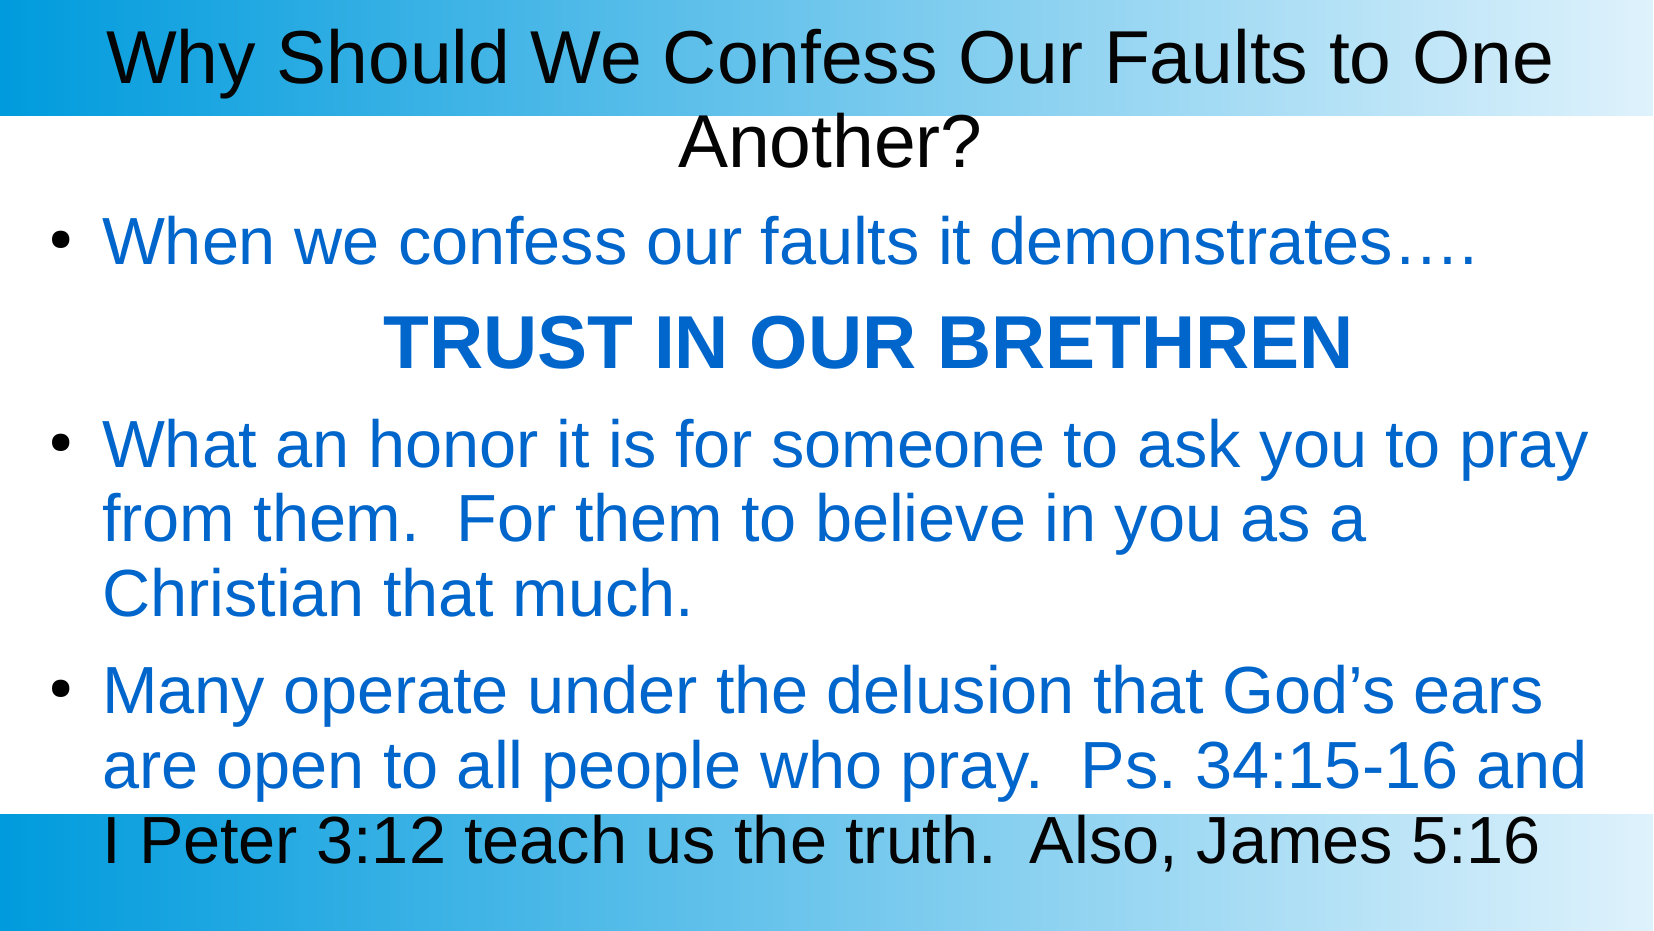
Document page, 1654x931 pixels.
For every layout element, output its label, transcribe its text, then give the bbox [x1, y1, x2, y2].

list When we confess our faults it demonstrates…. TRUST IN OUR BRETHREN What an honor it is for someone to ask you to pray from them. For them to believe in you as a Christian that much. Many operate under the delusion that God’s ears are open to all people who pray. Ps. 34:15-16 and I Peter 3:12 teach us the truth. Also, James 5:16 [31, 203, 1637, 909]
title Why Should We Confess Our Faults to One Another? [86, 15, 1575, 184]
